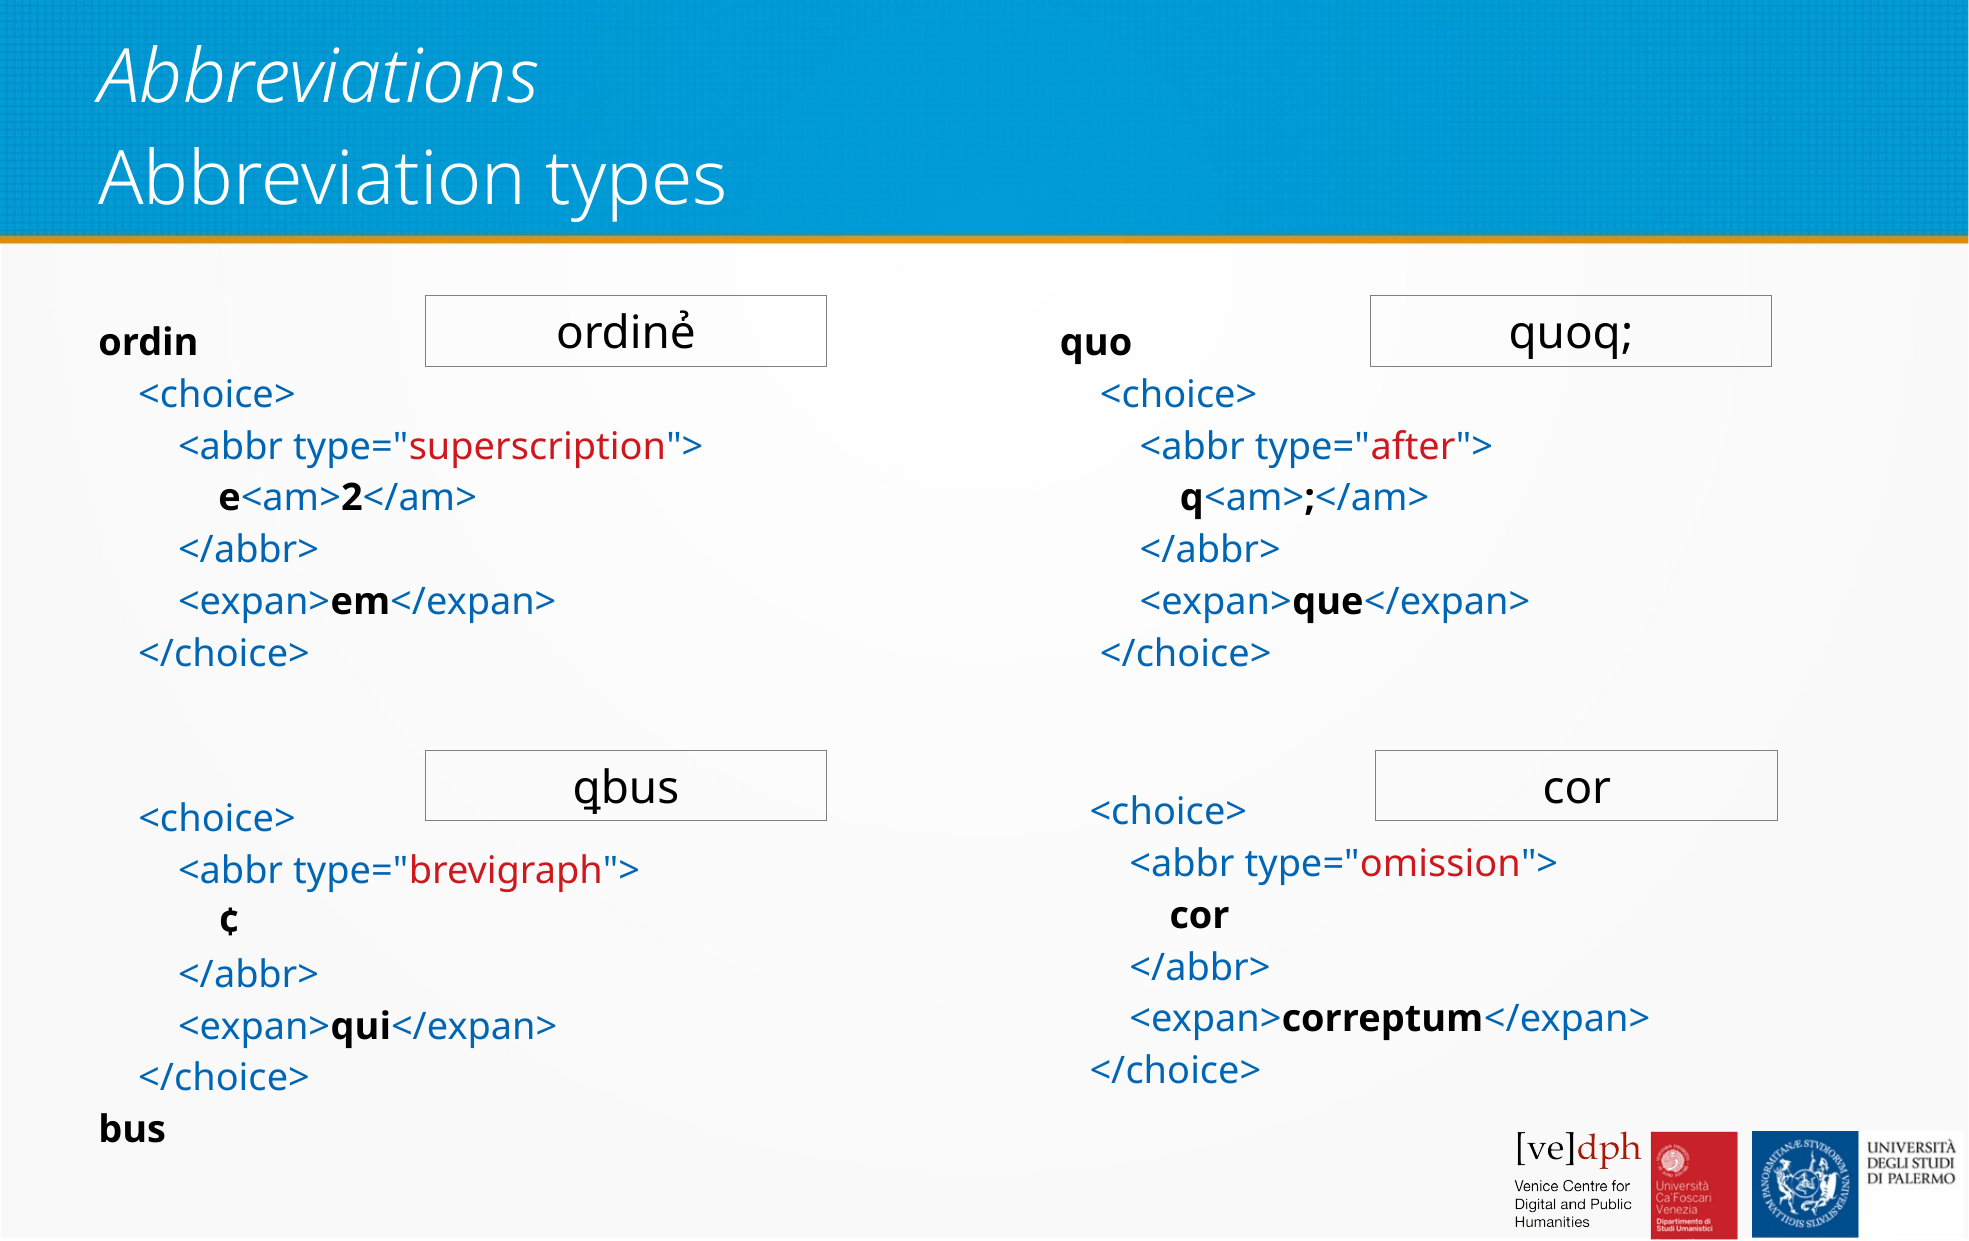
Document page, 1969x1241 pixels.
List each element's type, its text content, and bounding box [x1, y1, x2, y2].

picture [0, 233, 1969, 1241]
list <choice> <abbr type="brevigraph"> ¢ </abbr> <expan>qui</expan> </choice> bus [98, 791, 958, 1157]
title Abbreviations Abbreviation types [98, 19, 1870, 227]
list <choice> <abbr type="omission"> cor </abbr> <expan>correptum</expan> </choice> [1089, 732, 1950, 1098]
text_box cor [1375, 750, 1778, 821]
list ordin <choice> <abbr type="superscription"> e<am>2</am> </abbr> <expan>em</expan> </choice> [98, 315, 958, 680]
list quo <choice> <abbr type="after"> q<am>;</am> </abbr> <expan>que</expan> </choice> [1060, 315, 1920, 680]
text_box ꝗbus [425, 750, 827, 821]
text_box quoq; [1370, 295, 1772, 367]
text_box ordinẻ [425, 295, 827, 367]
